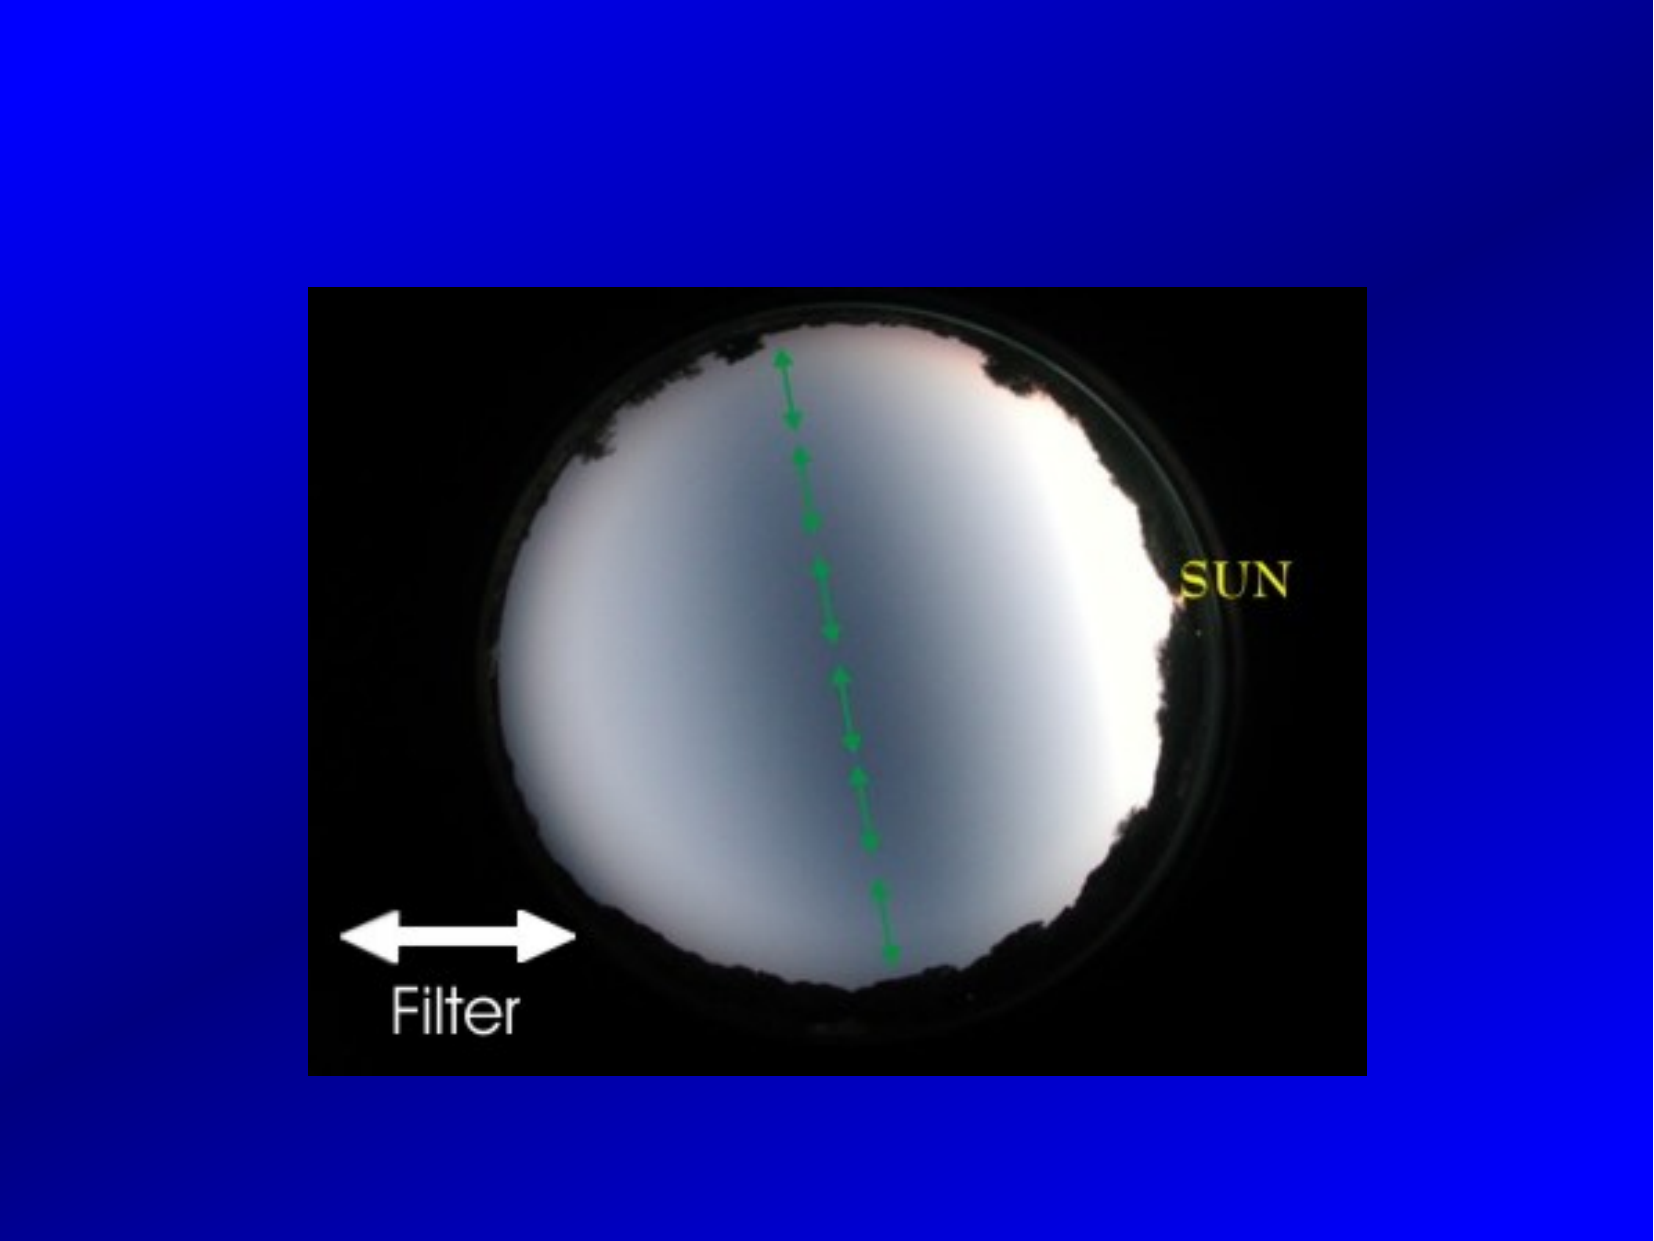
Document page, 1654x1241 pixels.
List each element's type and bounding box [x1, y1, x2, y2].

picture [308, 287, 1367, 1077]
